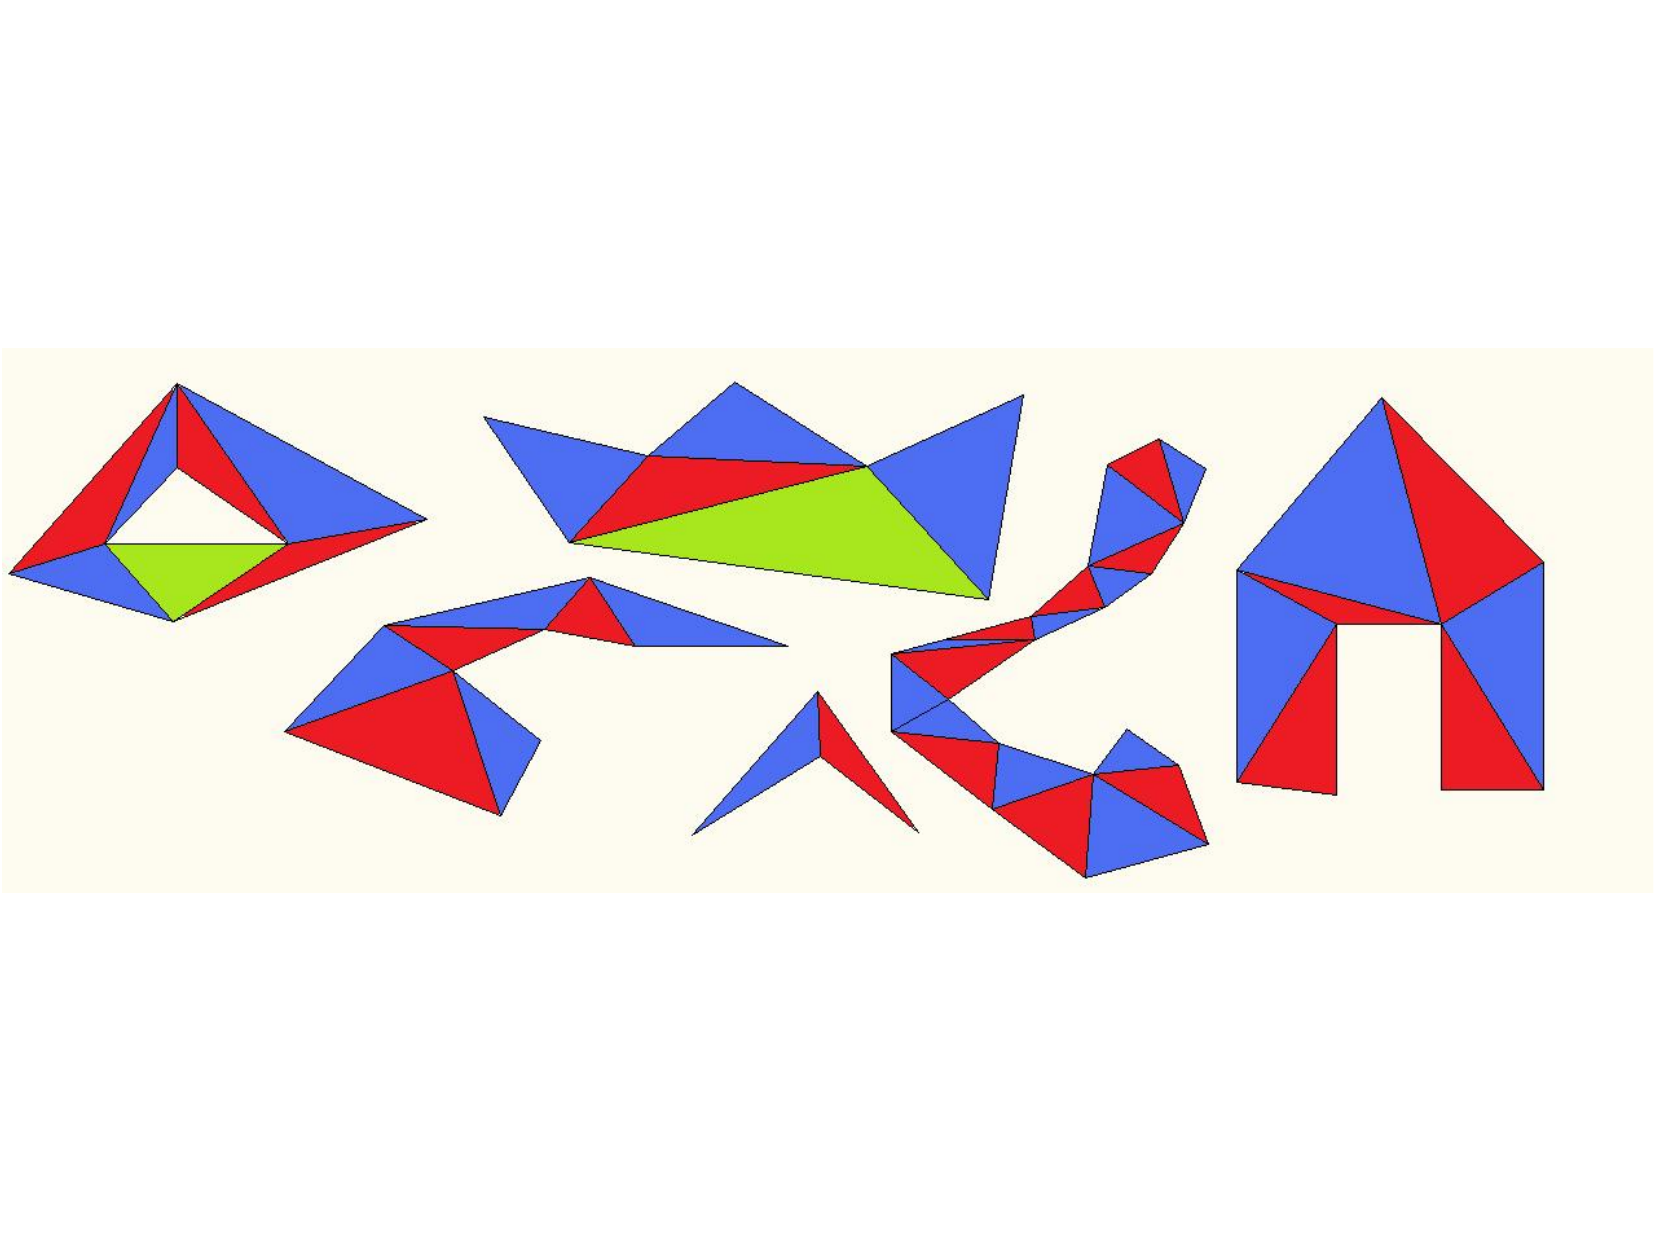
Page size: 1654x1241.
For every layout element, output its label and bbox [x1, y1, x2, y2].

picture [2, 348, 1654, 893]
